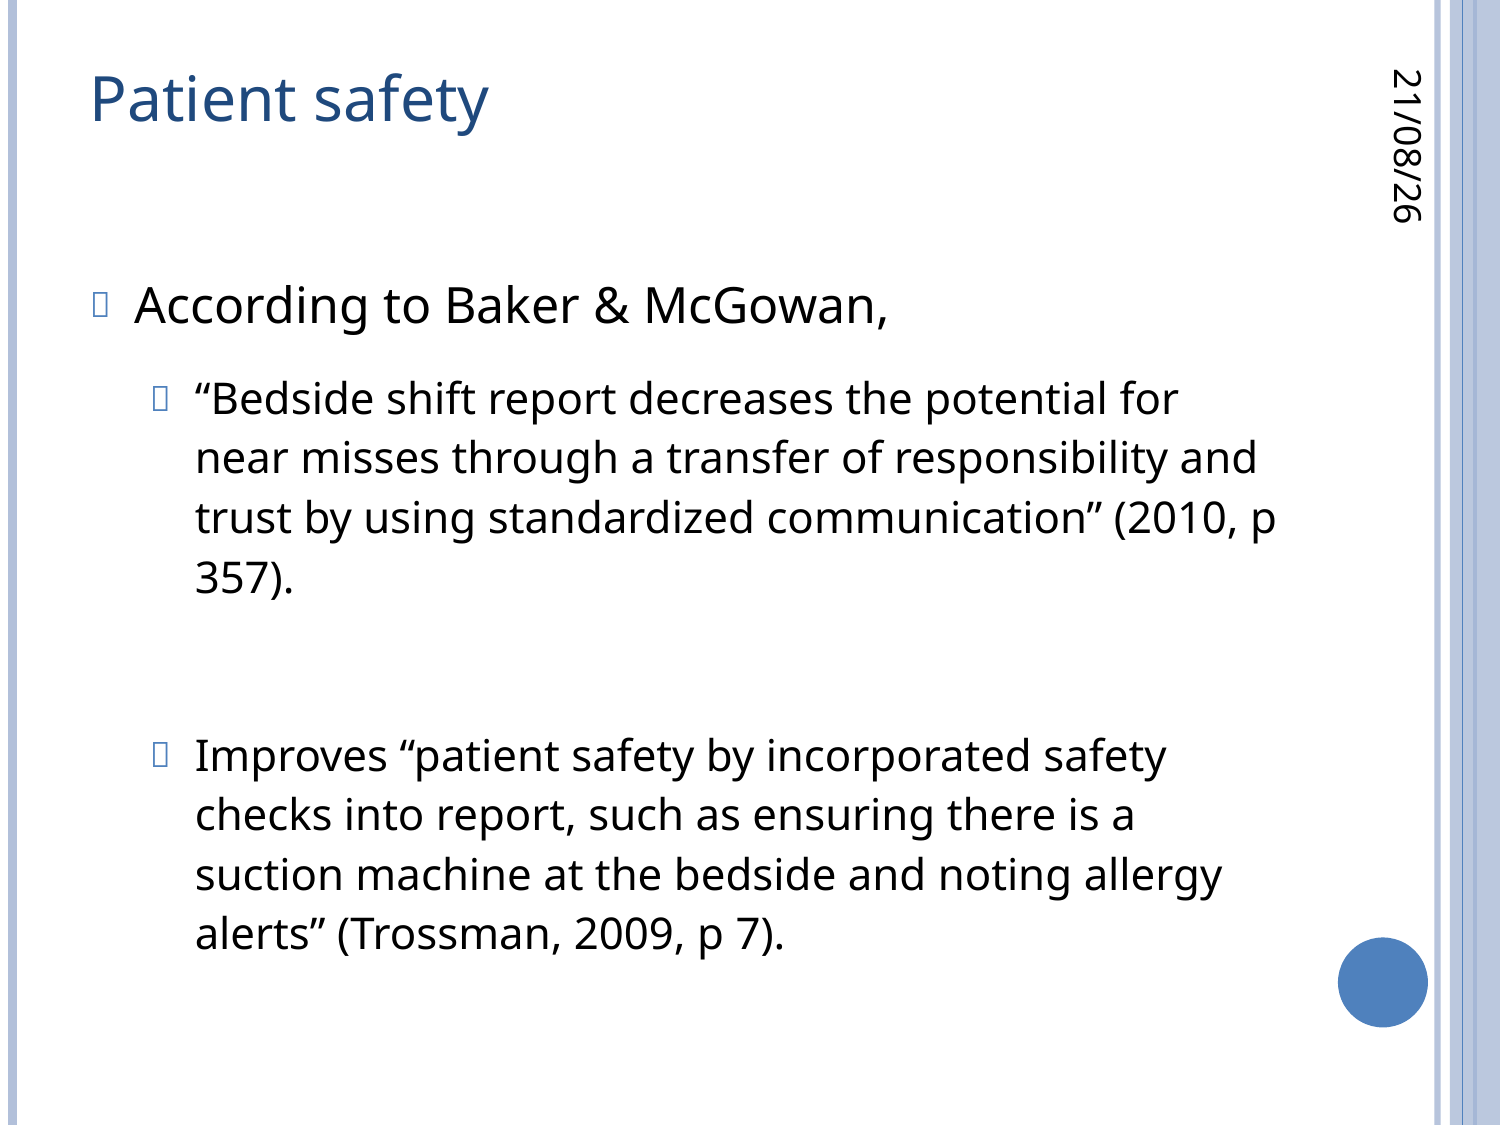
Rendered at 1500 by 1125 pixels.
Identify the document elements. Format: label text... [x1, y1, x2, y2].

list According to Baker & McGowan, “Bedside shift report decreases the potential for near misses through a transfer of responsibility and trust by using standardized communication” (2010, p 357). Improves “patient safety by incorporated safety checks into report, such as ensuring there is a suction machine at the bedside and noting allergy alerts” (Trossman, 2009, p 7). [75, 262, 1300, 1062]
title Patient safety [75, 45, 1300, 150]
